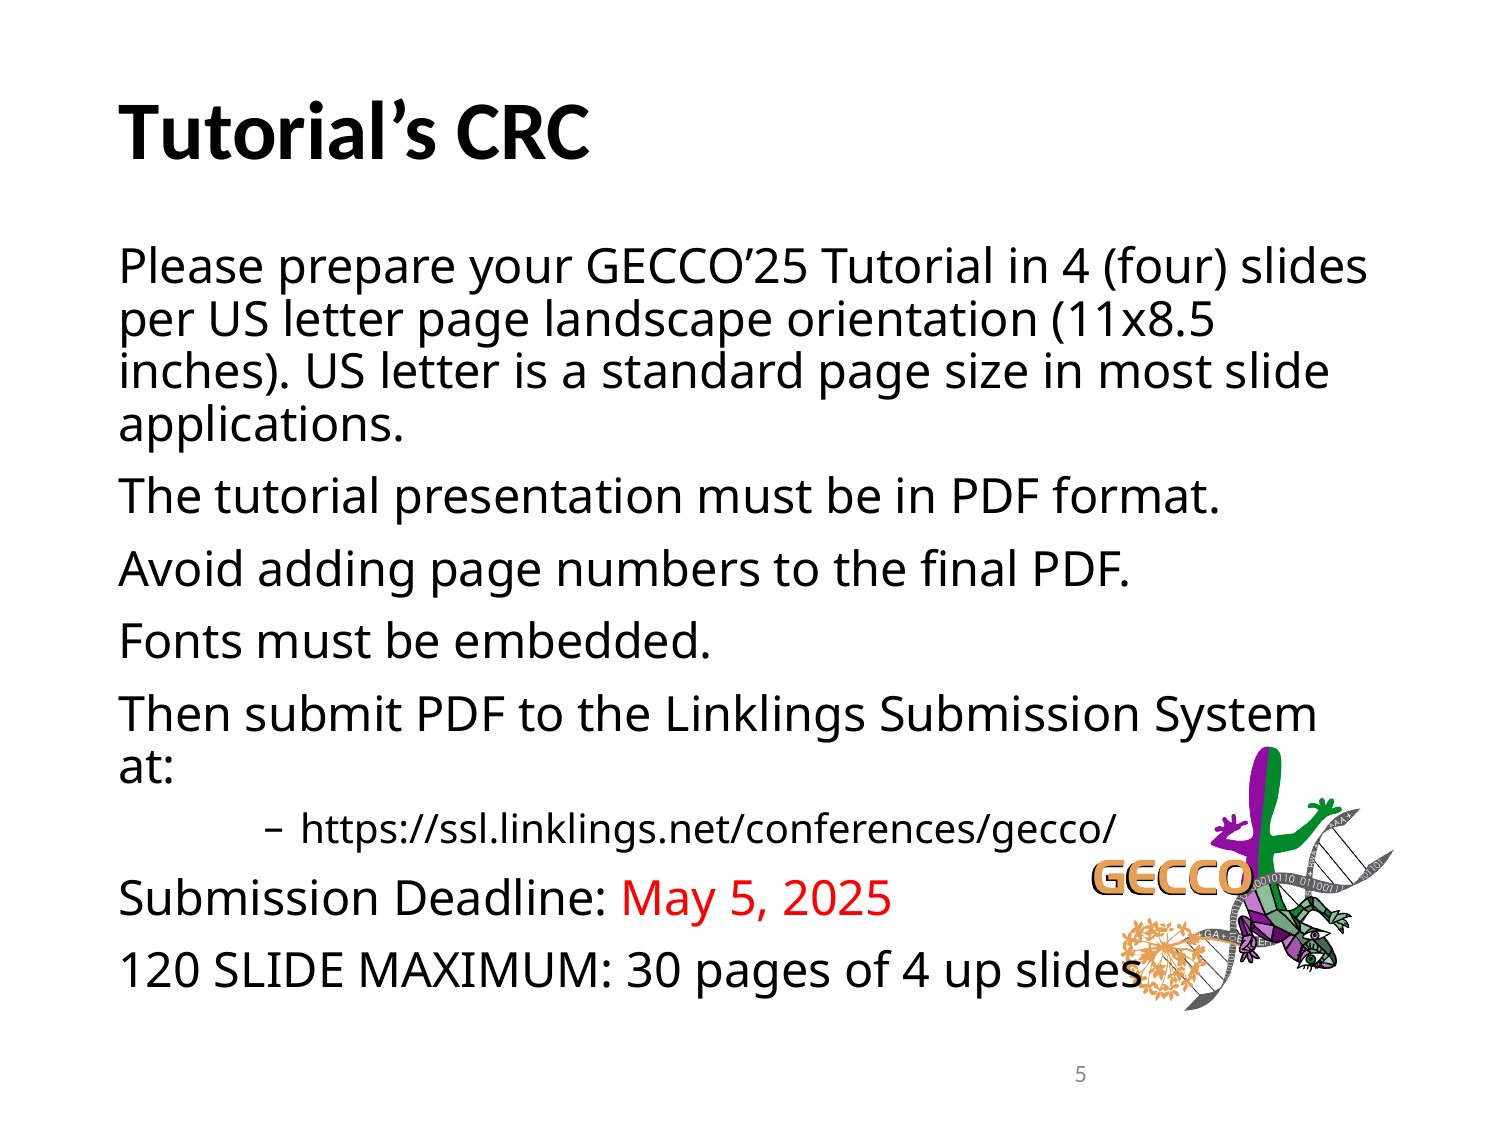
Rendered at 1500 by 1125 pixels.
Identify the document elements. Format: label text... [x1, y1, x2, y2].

text_box 5 [1059, 1042, 1397, 1103]
list Please prepare your GECCO’25 Tutorial in 4 (four) slides per US letter page landscape orientation (11x8.5 inches). US letter is a standard page size in most slide applications. The tutorial presentation must be in PDF format. Avoid adding page numbers to the final PDF. Fonts must be embedded. Then submit PDF to the Linklings Submission System at: https://ssl.linklings.net/conferences/gecco/ Submission Deadline: May 5, 2025 120 SLIDE MAXIMUM: 30 pages of 4 up slides [103, 234, 1397, 1014]
title Tutorial’s CRC [103, 59, 1397, 207]
